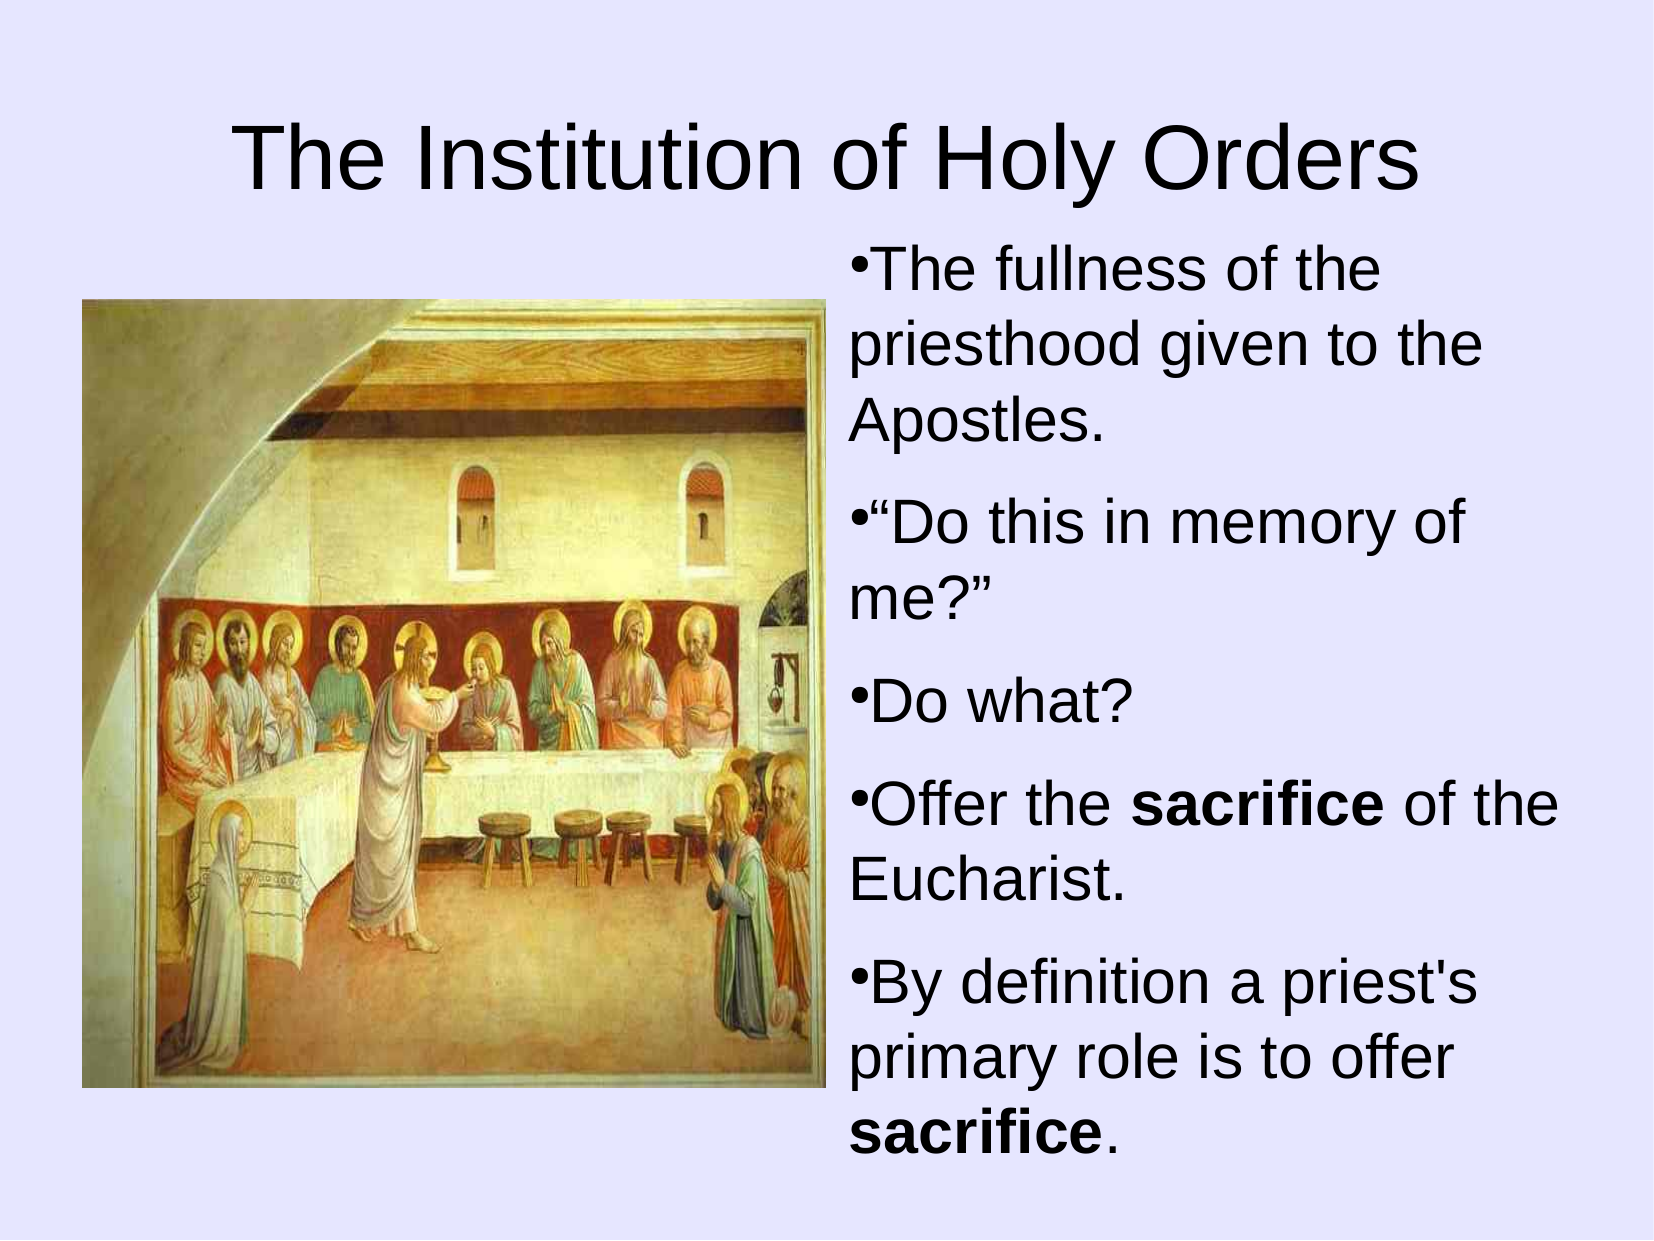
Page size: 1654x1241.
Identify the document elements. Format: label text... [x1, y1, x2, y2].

list The fullness of the priesthood given to the Apostles. “Do this in memory of me?” Do what? Offer the sacrifice of the Eucharist. By definition a priest's primary role is to offer sacrifice. [848, 227, 1576, 1169]
picture [82, 300, 826, 1088]
title The Institution of Holy Orders [82, 56, 1571, 250]
